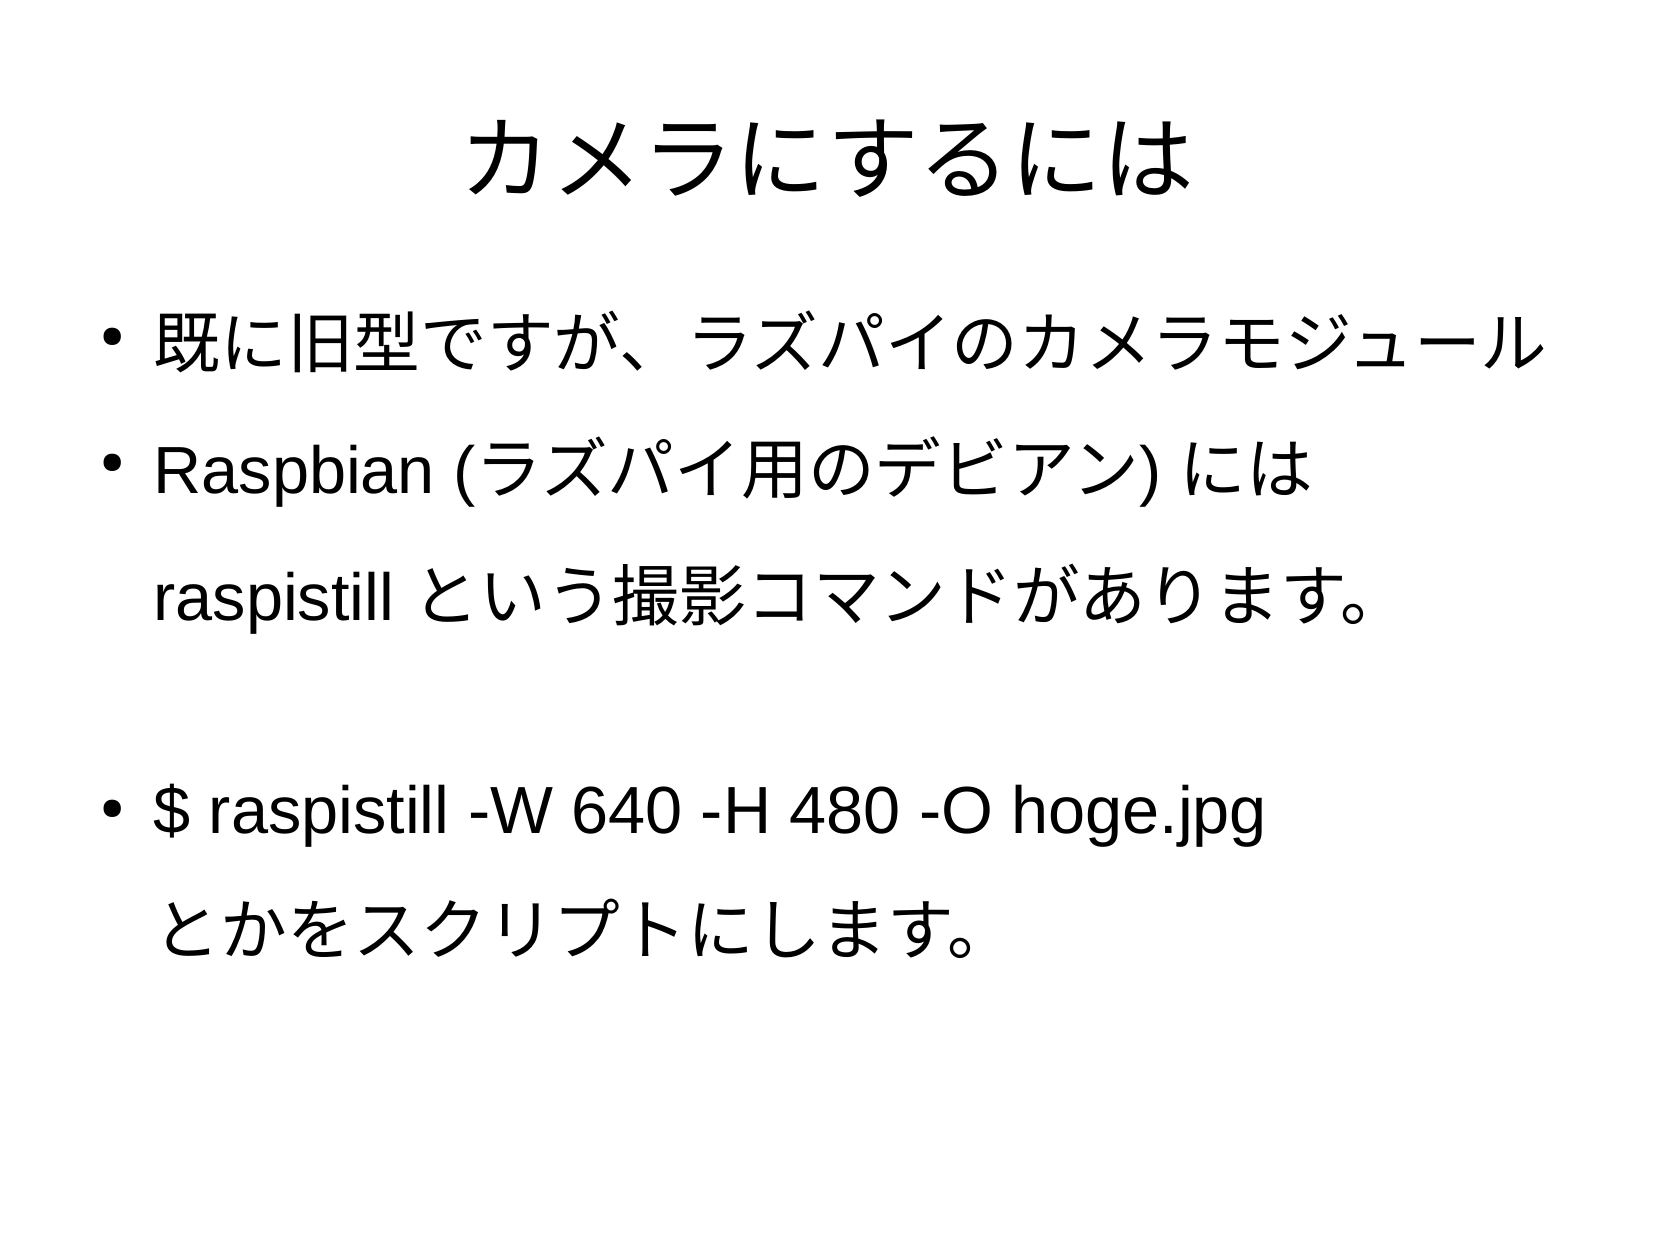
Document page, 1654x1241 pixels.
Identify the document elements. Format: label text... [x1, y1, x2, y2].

list 既に旧型ですが、ラズパイのカメラモジュール Raspbian (ラズパイ用のデビアン) には raspistill という撮影コマンドがあります。 $ raspistill -W 640 -H 480 -O hoge.jpg とかをスクリプトにします。 [82, 290, 1571, 1010]
title カメラにするには [82, 49, 1571, 257]
